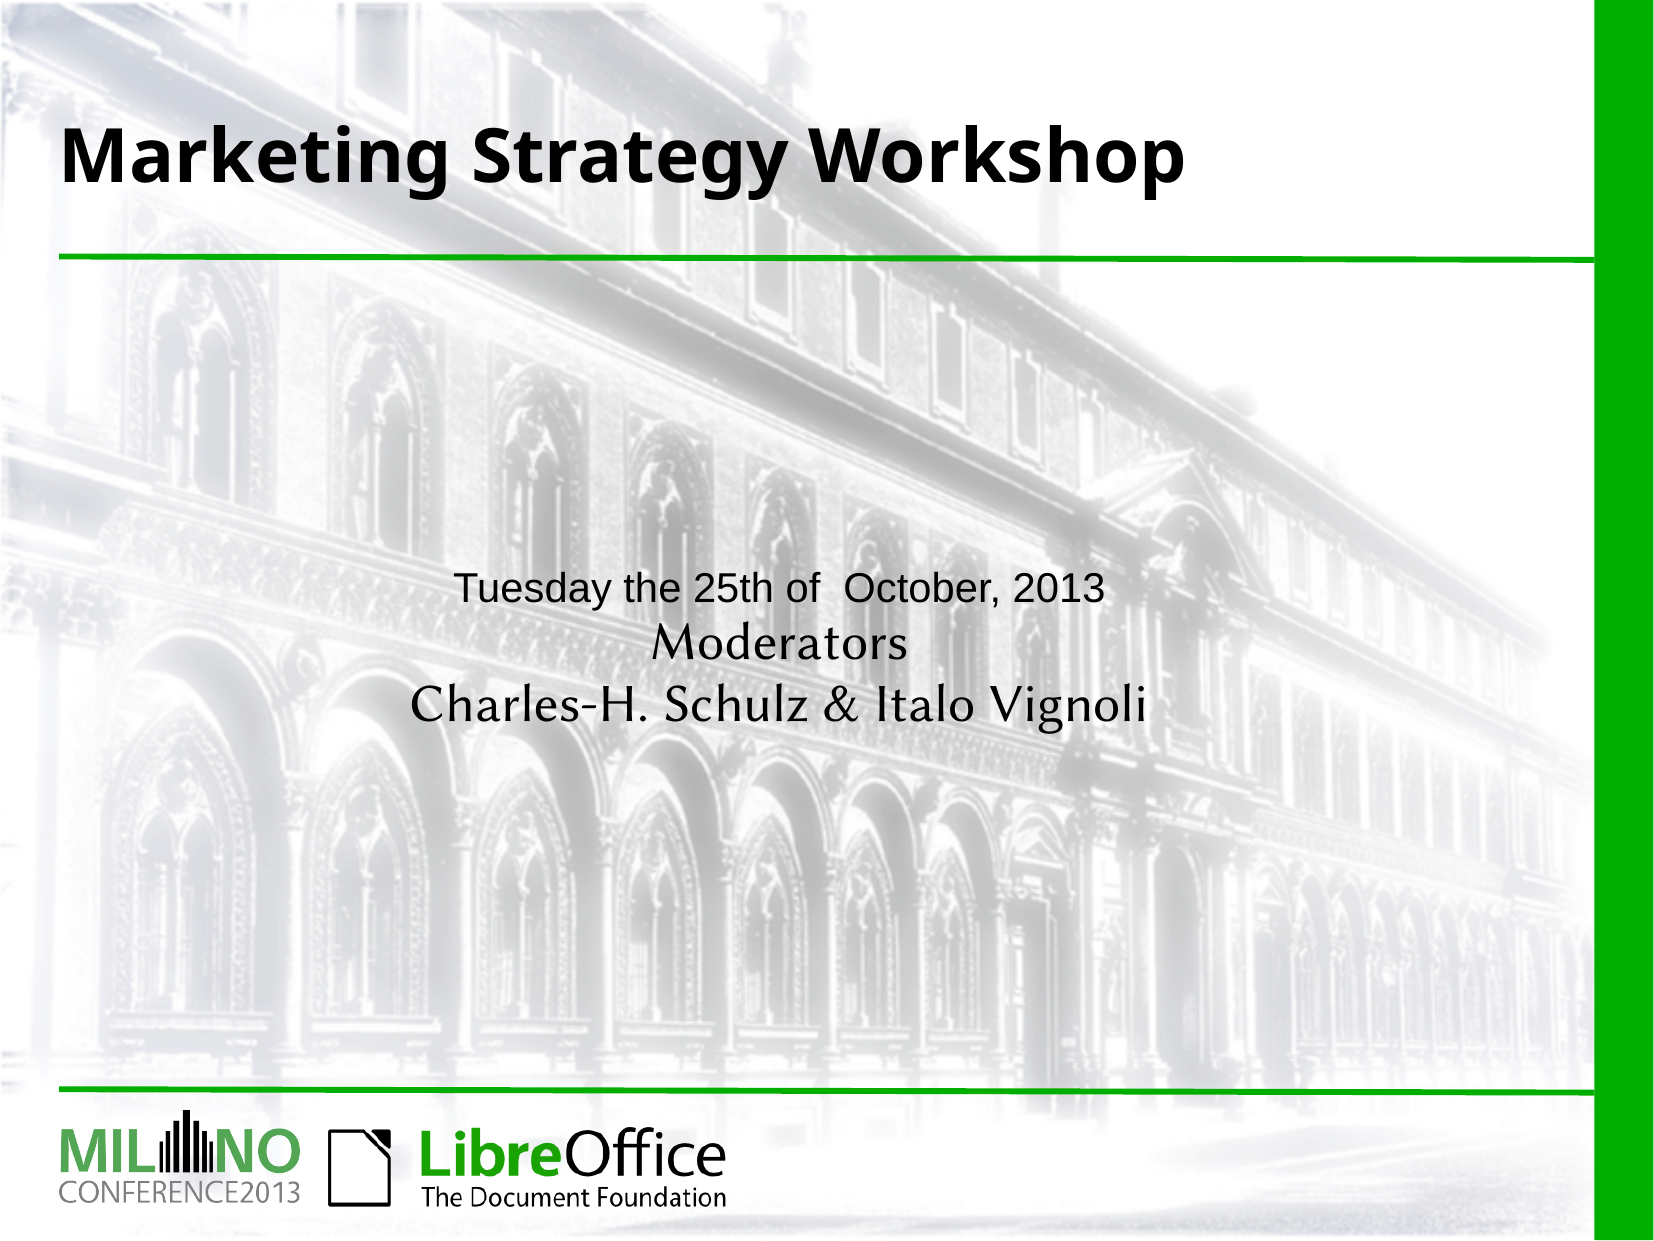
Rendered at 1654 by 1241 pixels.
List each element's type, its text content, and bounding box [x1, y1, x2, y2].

title Marketing Strategy Workshop [59, 49, 1548, 257]
picture [0, 1, 1594, 1241]
subtitle Tuesday the 25th of October, 2013 Moderators Charles-H. Schulz & Italo Vignoli [35, 290, 1524, 1010]
